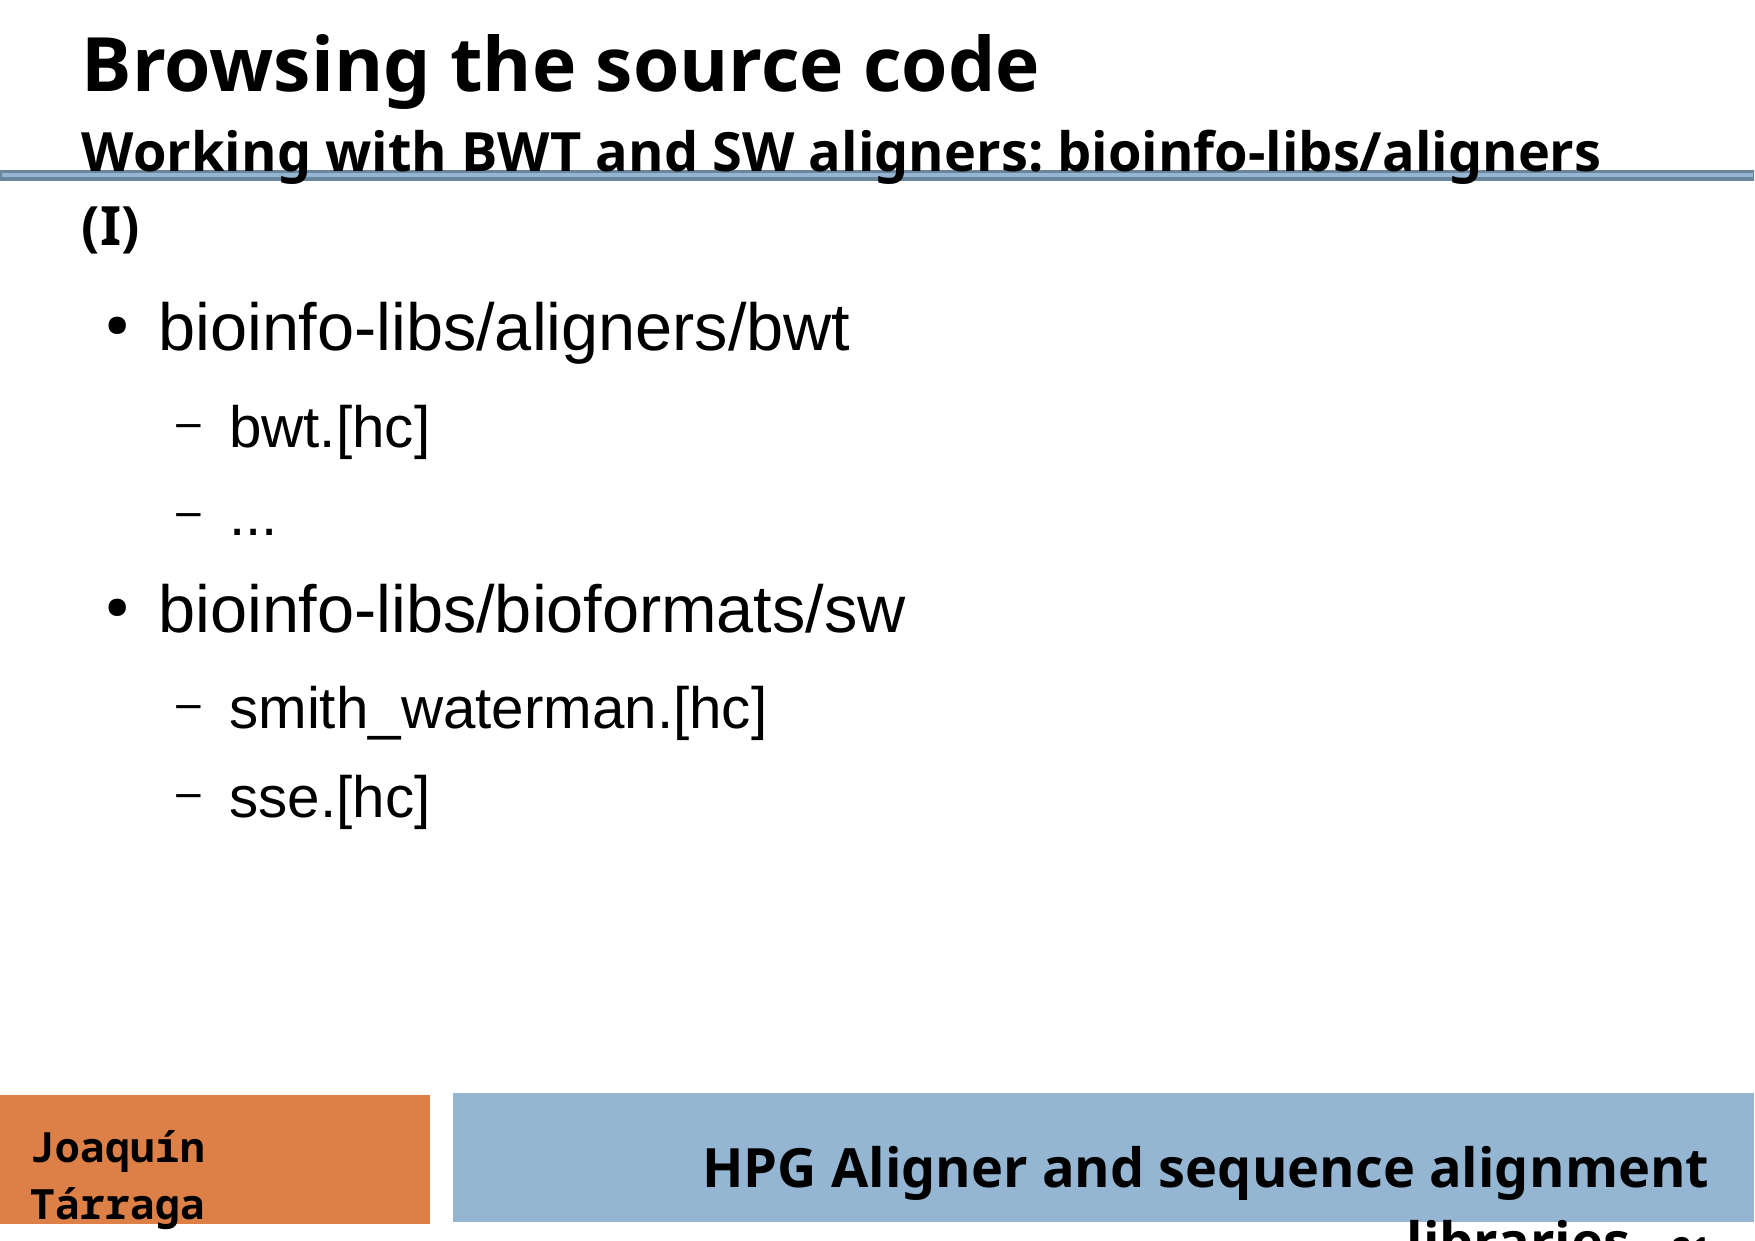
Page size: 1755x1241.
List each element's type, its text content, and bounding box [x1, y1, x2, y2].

text_box [305, 171, 896, 179]
text_box Browsing the source code Working with BWT and SW aligners: bioinfo-libs/aligners (I) [67, 3, 1688, 168]
text_box Joaquín Tárraga jtarraga@cipf.es [15, 1110, 406, 1221]
text_box HPG Aligner and sequence alignment libraries 21 [480, 1122, 1726, 1239]
text_box [902, 171, 1470, 179]
list bioinfo-libs/aligners/bwt bwt.[hc] ... bioinfo-libs/bioformats/sw smith_waterman.[hc] sse.[hc] [87, 290, 1632, 1010]
text_box [0, 171, 299, 179]
text_box [1476, 171, 1754, 179]
